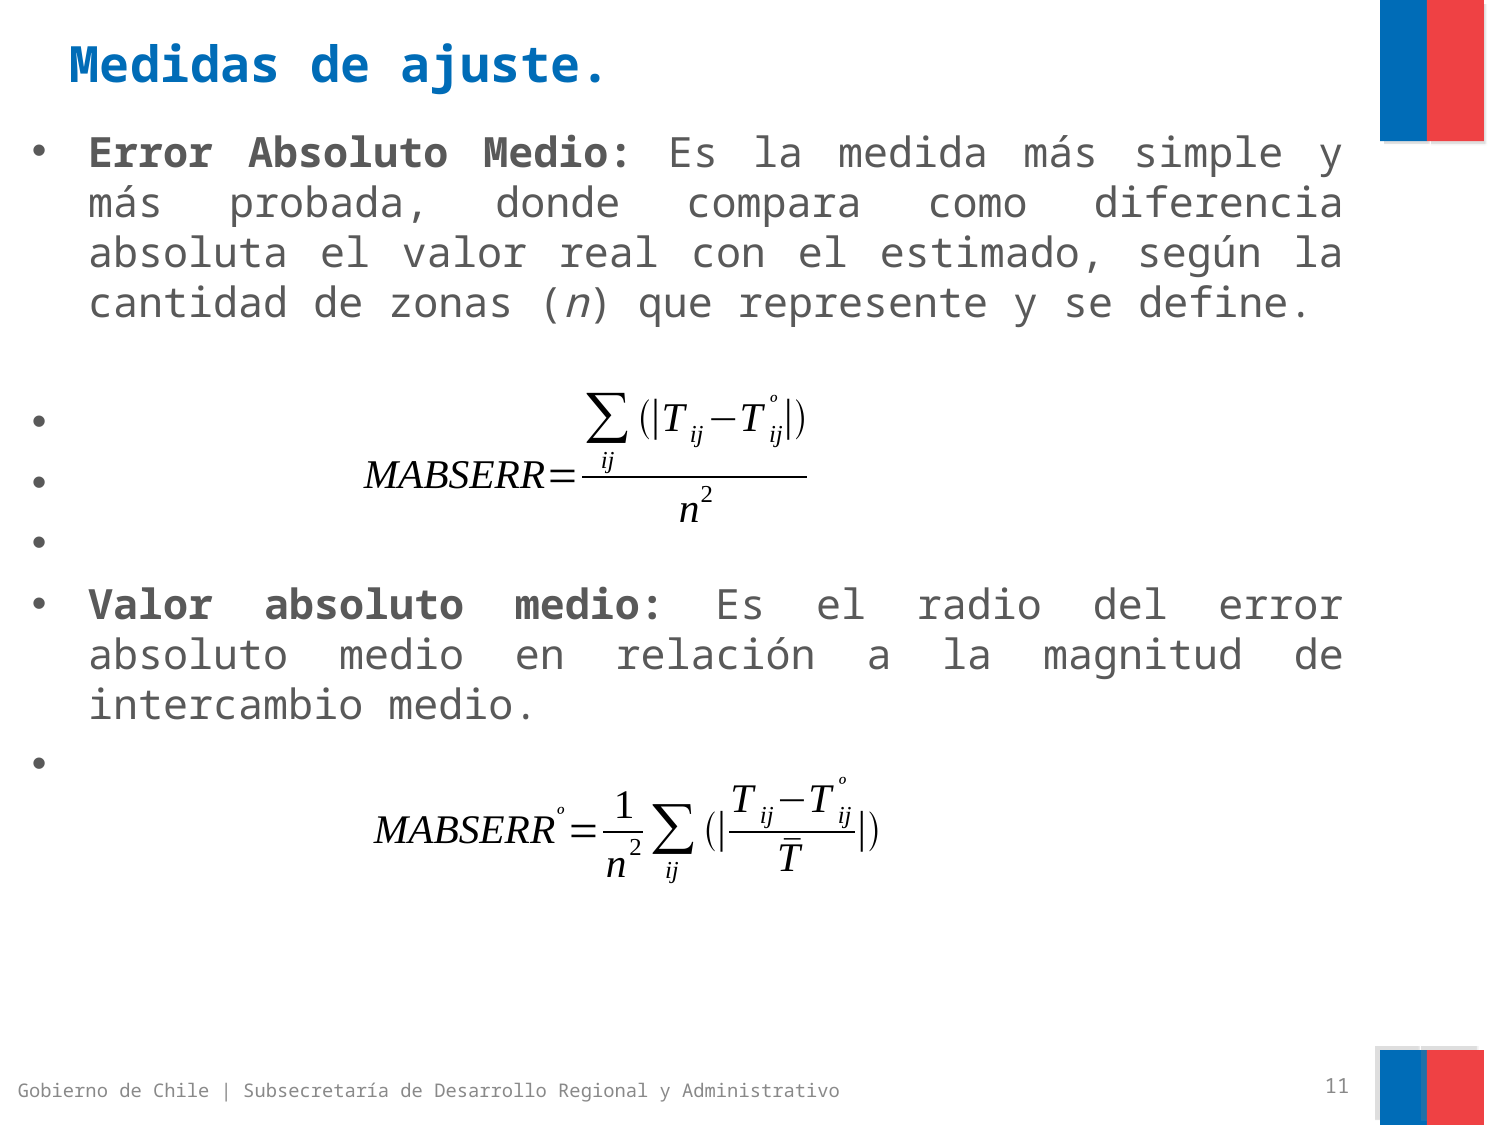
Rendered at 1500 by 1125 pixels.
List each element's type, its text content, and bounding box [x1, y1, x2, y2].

text_box <número> [1014, 1070, 1365, 1103]
title Medidas de ajuste. [24, 24, 1365, 213]
chart [364, 771, 886, 886]
text_box Gobierno de Chile | Subsecretaría de Desarrollo Regional y Administrativo [3, 1070, 976, 1112]
chart [354, 390, 816, 532]
list Error Absoluto Medio: Es la medida más simple y más probada, donde compara como diferencia absoluta el valor real con el estimado, según la cantidad de zonas (n) que represente y se define. Valor absoluto medio: Es el radio del error absoluto medio en relación a la magnitud de intercambio medio. [16, 118, 1359, 861]
